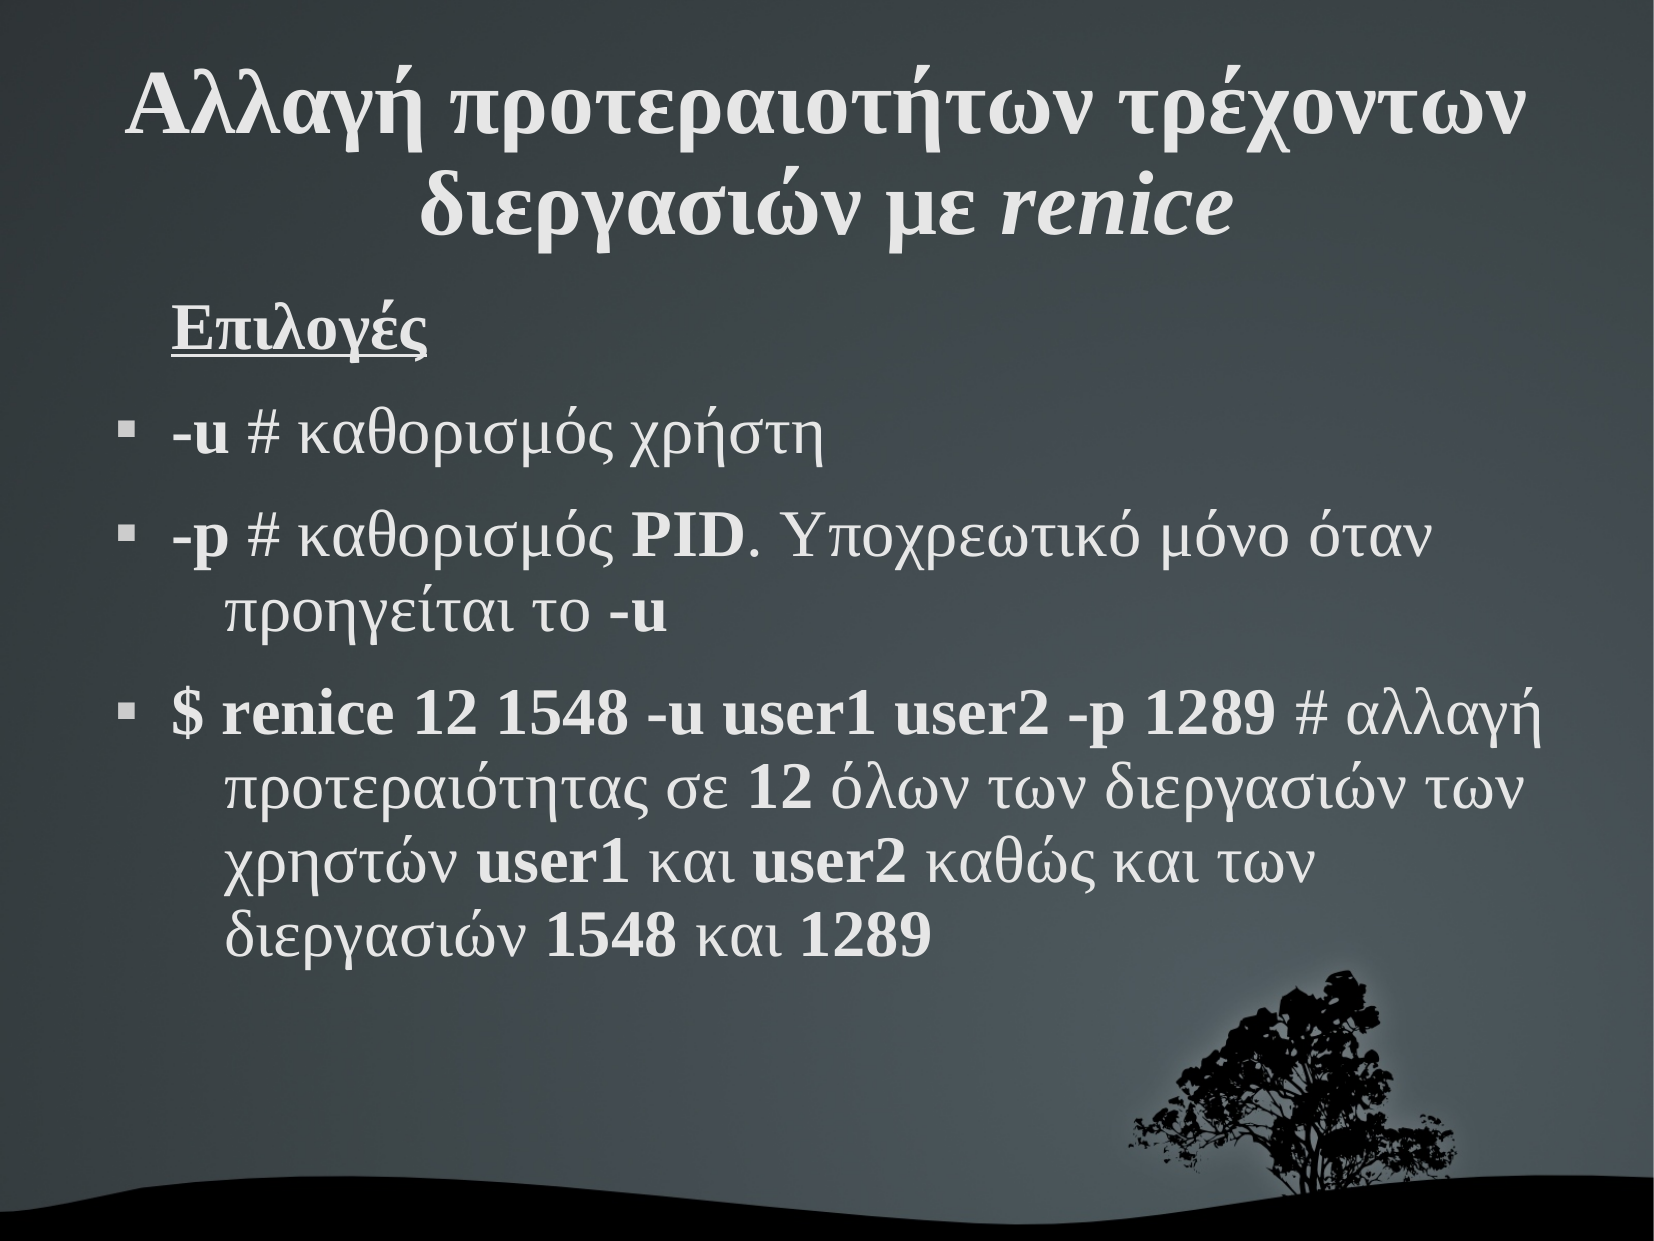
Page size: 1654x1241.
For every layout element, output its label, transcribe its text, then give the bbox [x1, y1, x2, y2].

picture [0, 0, 1654, 1241]
title Αλλαγή προτεραιοτήτων τρέχοντων διεργασιών με renice [82, 33, 1571, 274]
list Επιλογές -u # καθορισμός χρήστη -p # καθορισμός PID. Υποχρεωτικό μόνο όταν προηγείται το -u $ renice 12 1548 -u user1 user2 -p 1289 # αλλαγή προτεραιότητας σε 12 όλων των διεργασιών των χρηστών user1 και user2 καθώς και των διεργασιών 1548 και 1289 [82, 290, 1571, 1109]
